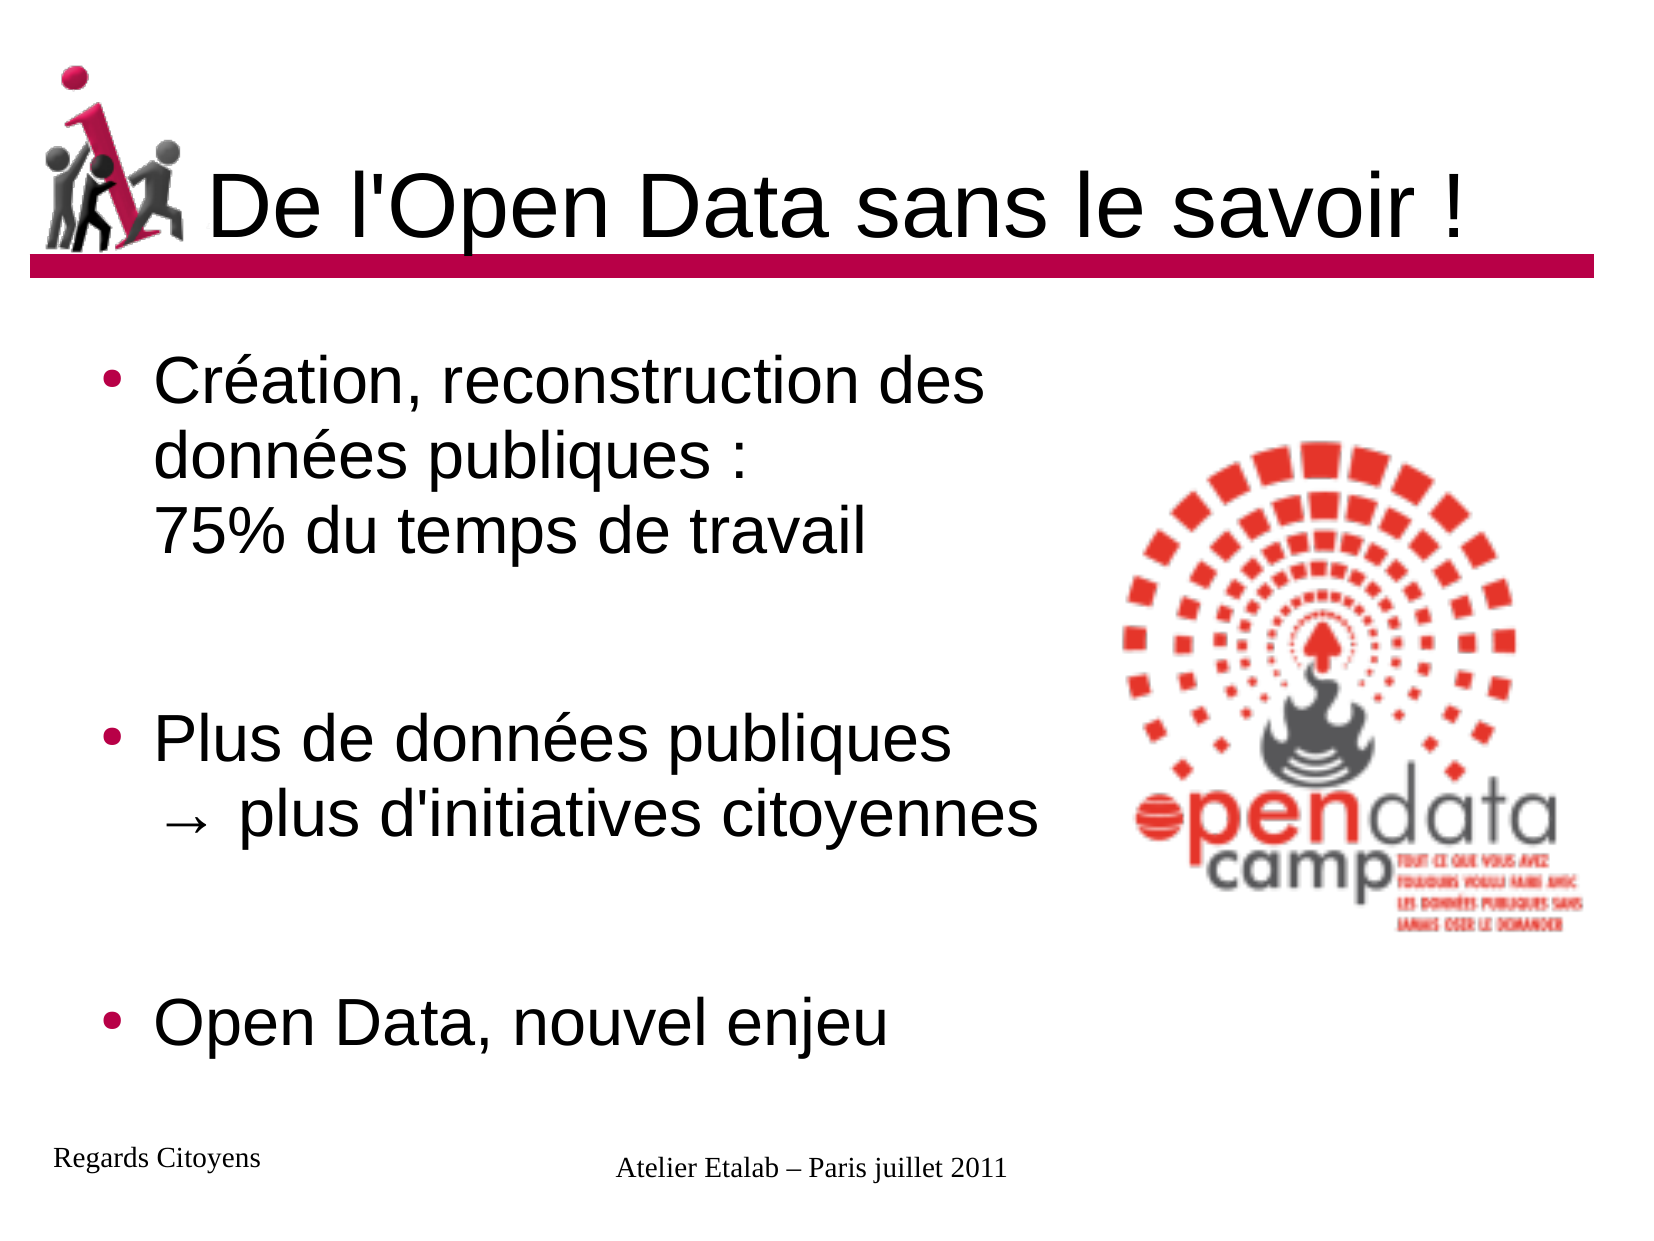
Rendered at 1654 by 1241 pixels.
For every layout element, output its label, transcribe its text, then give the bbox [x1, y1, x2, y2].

list Création, reconstruction des données publiques : 75% du temps de travail Plus de données publiques → plus d'initiatives citoyennes Open Data, nouvel enjeu [82, 343, 1063, 1162]
picture [1104, 436, 1607, 939]
title De l'Open Data sans le savoir ! [206, 102, 1595, 310]
picture [29, 60, 210, 254]
